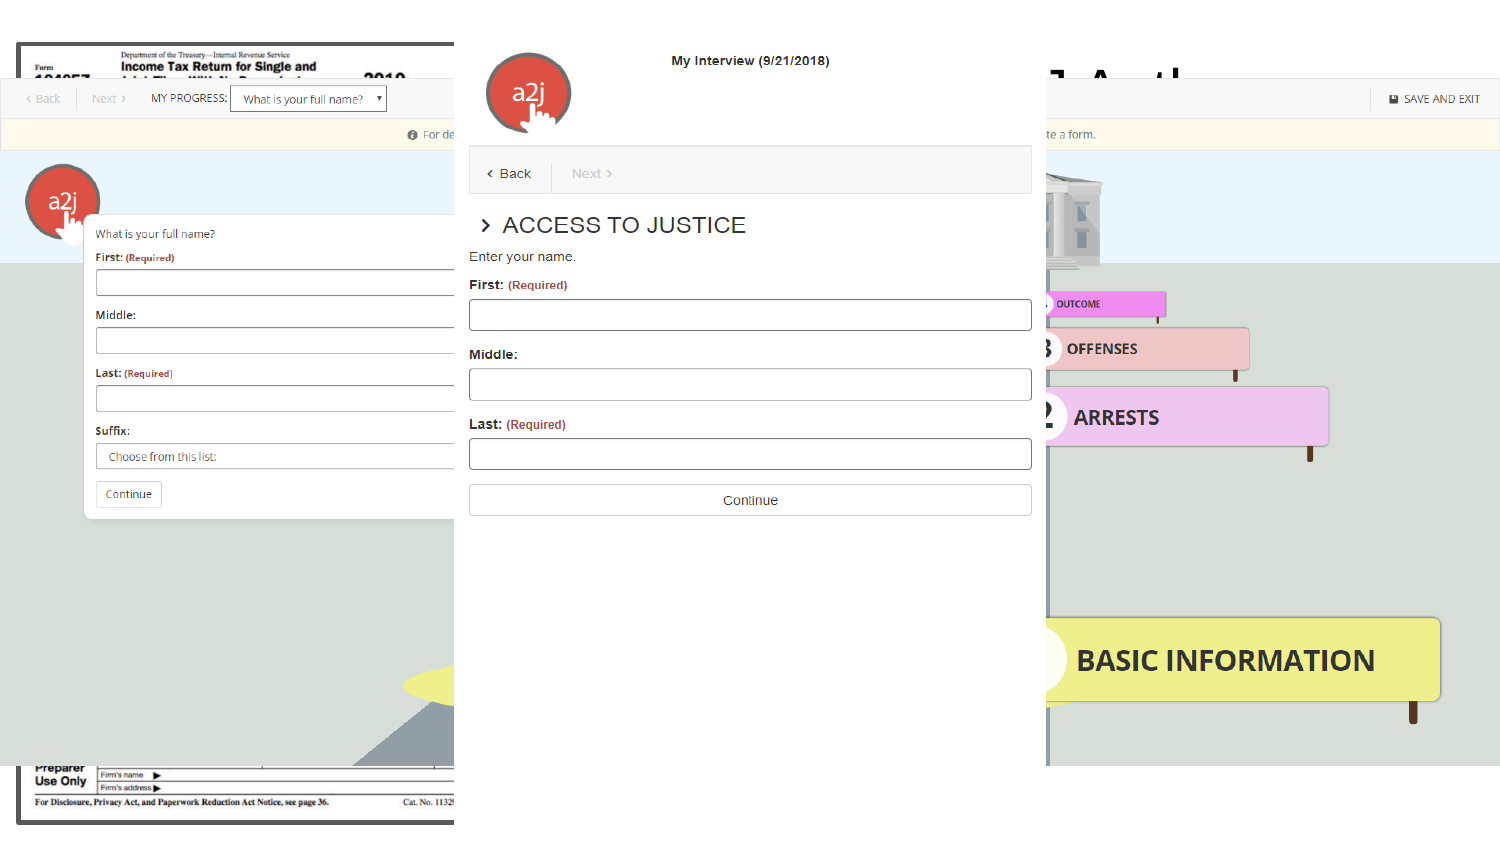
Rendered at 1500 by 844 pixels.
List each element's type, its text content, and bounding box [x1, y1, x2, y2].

title History of A2J Author [282, 36, 454, 78]
title History of A2J Author [1046, 36, 1500, 78]
picture [0, 32, 1500, 834]
